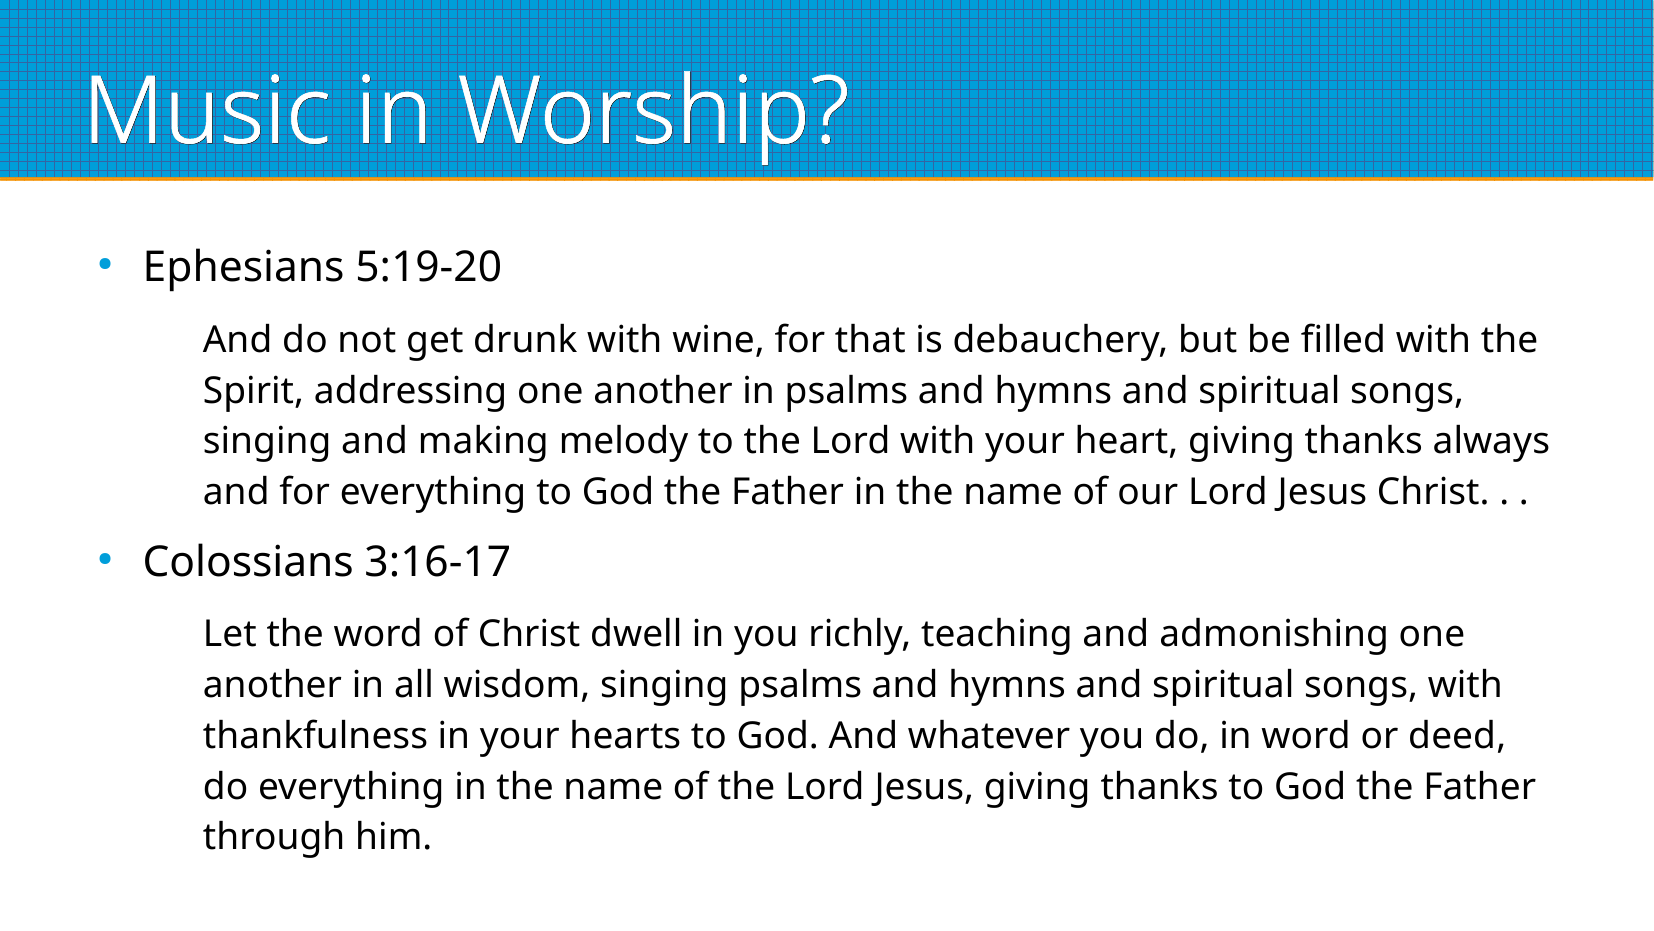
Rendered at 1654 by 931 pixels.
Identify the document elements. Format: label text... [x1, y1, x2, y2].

list Ephesians 5:19-20 And do not get drunk with wine, for that is debauchery, but be filled with the Spirit, addressing one another in psalms and hymns and spiritual songs, singing and making melody to the Lord with your heart, giving thanks always and for everything to God the Father in the name of our Lord Jesus Christ. . . Colossians 3:16-17 Let the word of Christ dwell in you richly, teaching and admonishing one another in all wisdom, singing psalms and hymns and spiritual songs, with thankfulness in your hearts to God. And whatever you do, in word or deed, do everything in the name of the Lord Jesus, giving thanks to God the Father through him. [82, 236, 1563, 901]
title Music in Worship? [82, 14, 1571, 171]
